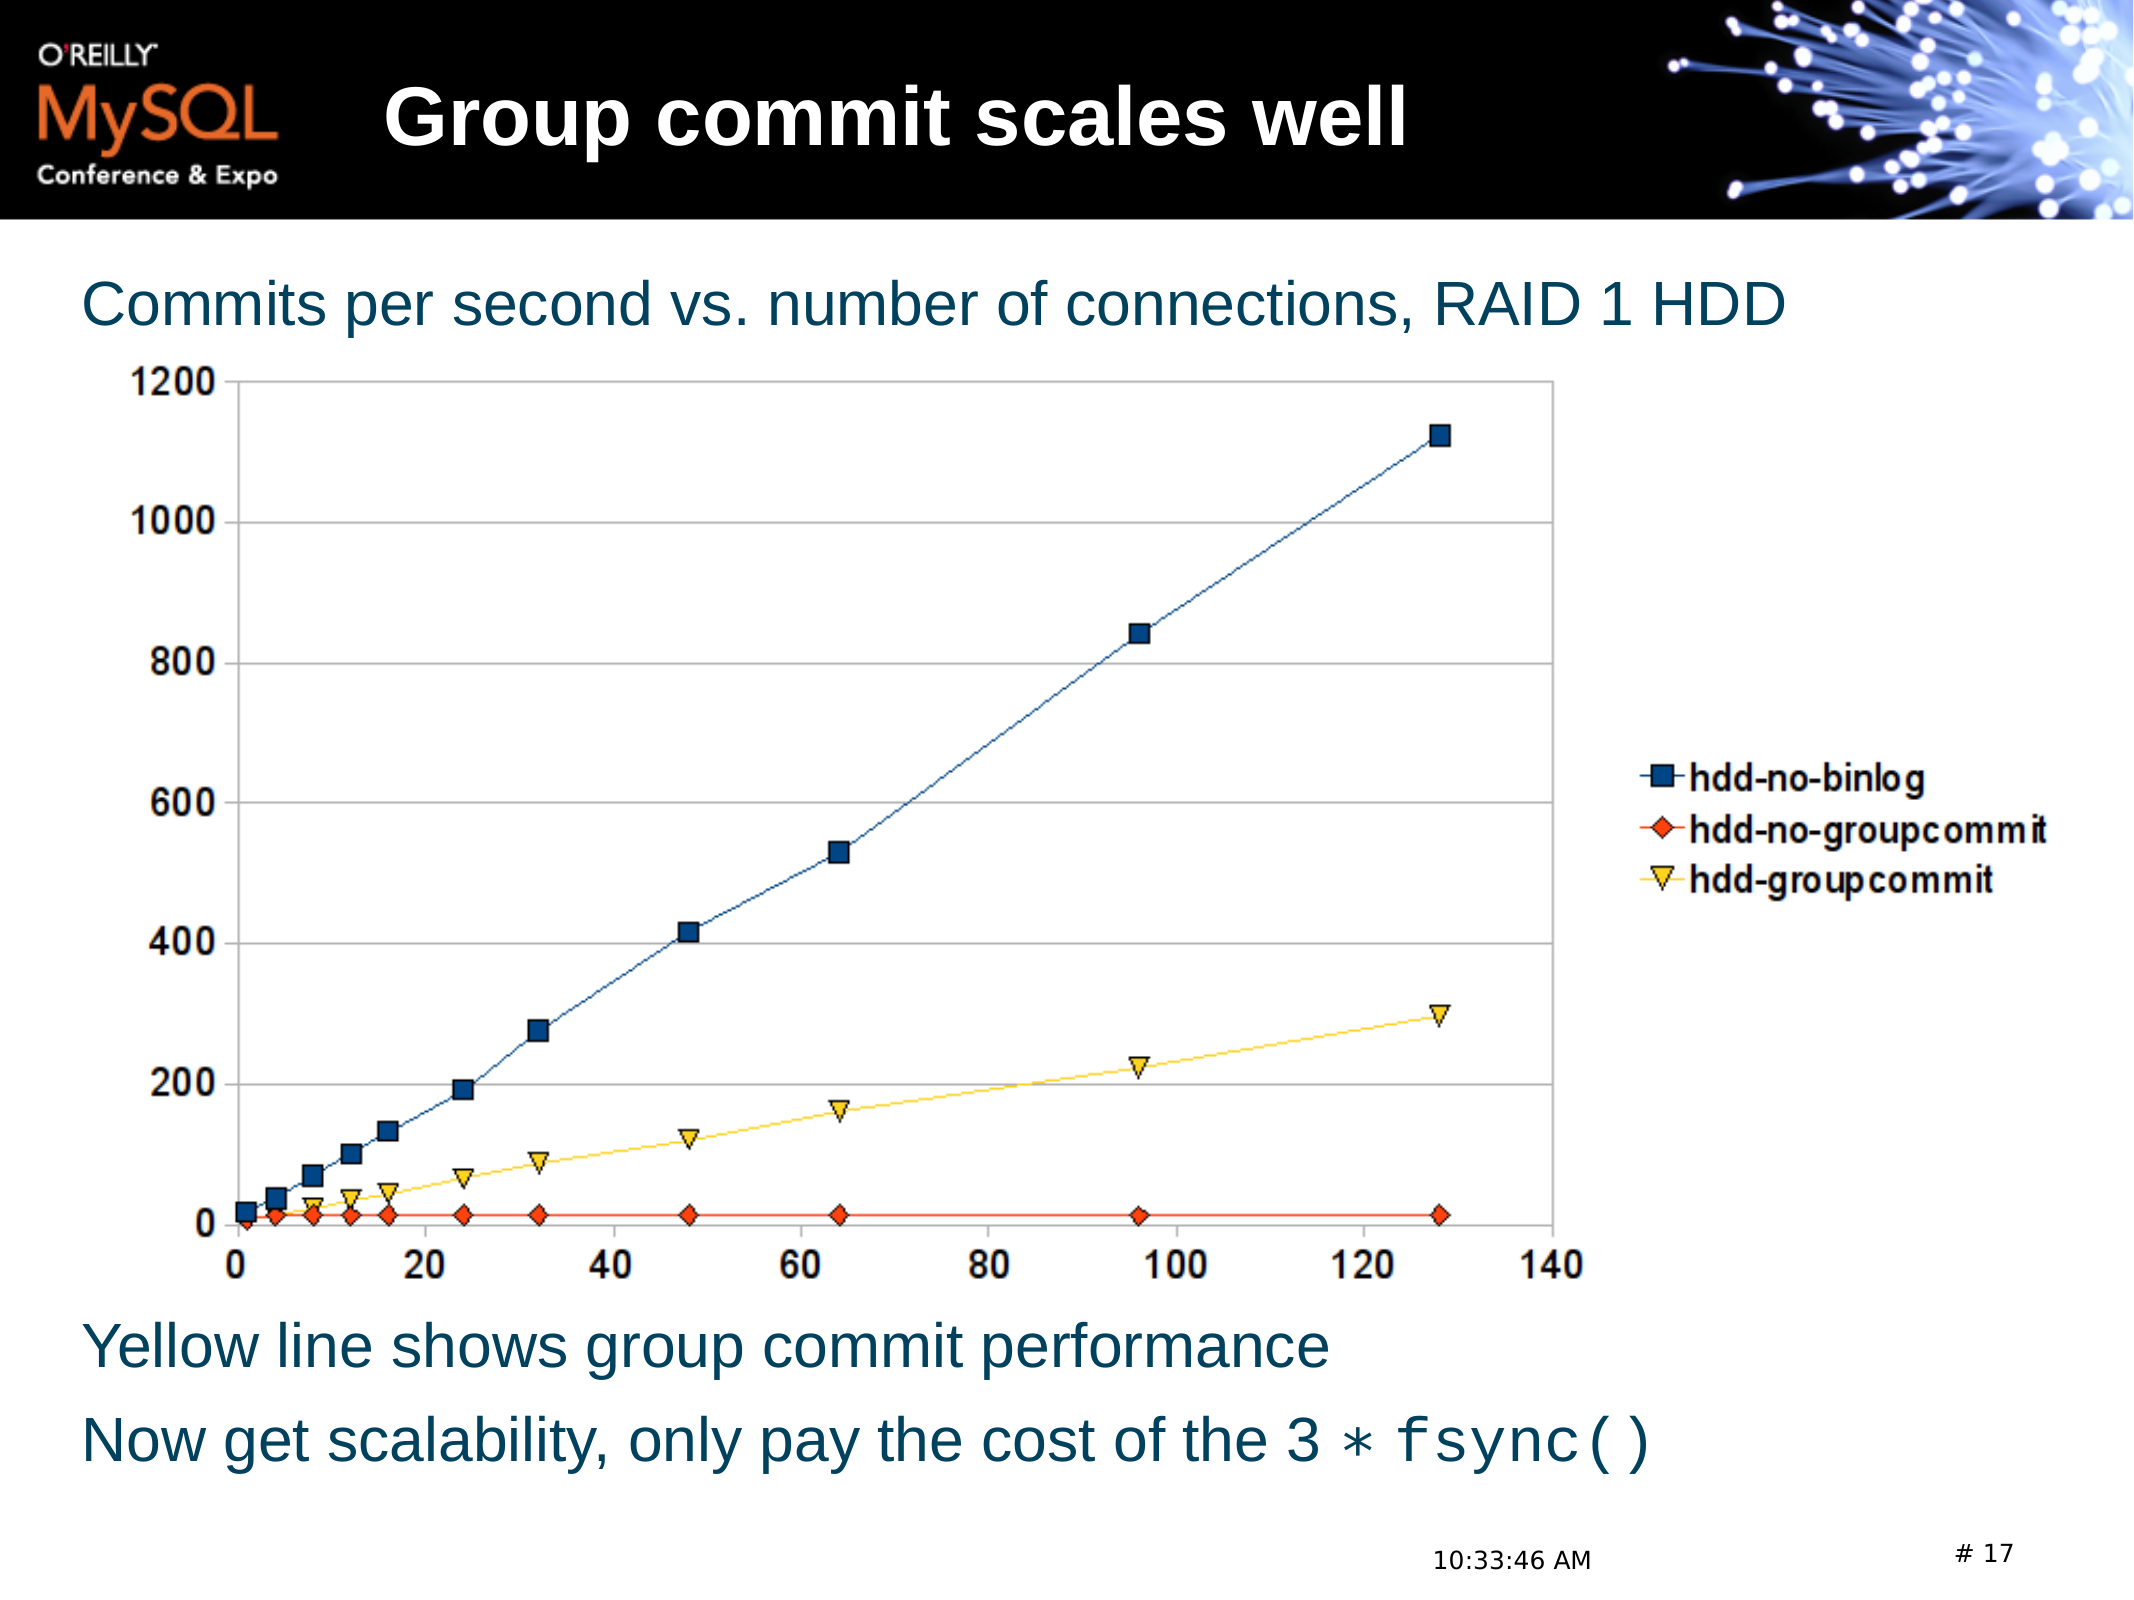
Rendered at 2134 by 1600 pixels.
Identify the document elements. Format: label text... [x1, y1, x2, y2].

picture [0, 0, 2134, 1600]
title Group commit scales well [374, 38, 2103, 195]
list Commits per second vs. number of connections, RAID 1 HDD Yellow line shows group commit performance Now get scalability, only pay the cost of the 3 ∗ fsync() [0, 260, 2100, 1490]
